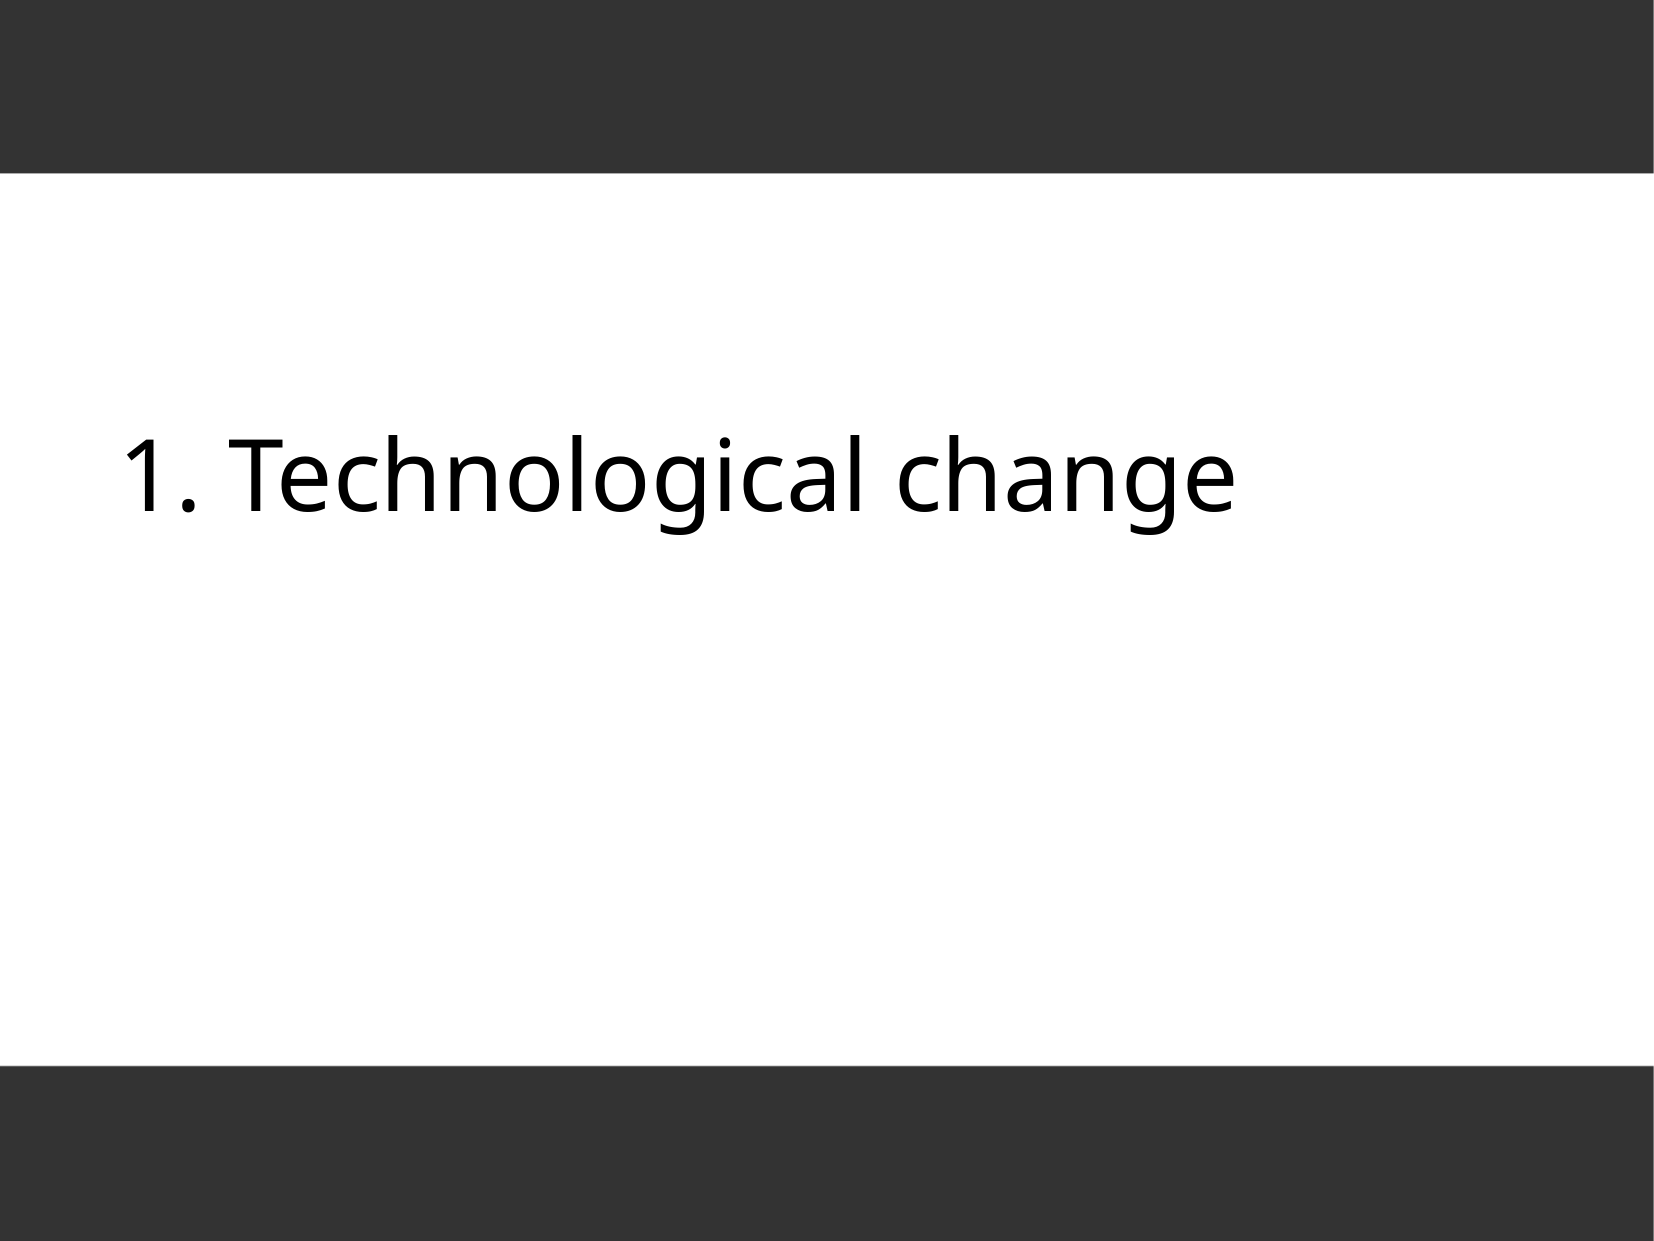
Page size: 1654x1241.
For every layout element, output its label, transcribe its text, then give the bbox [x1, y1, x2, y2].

picture [0, 0, 1654, 1241]
title 1. Technological change [29, 354, 1329, 591]
